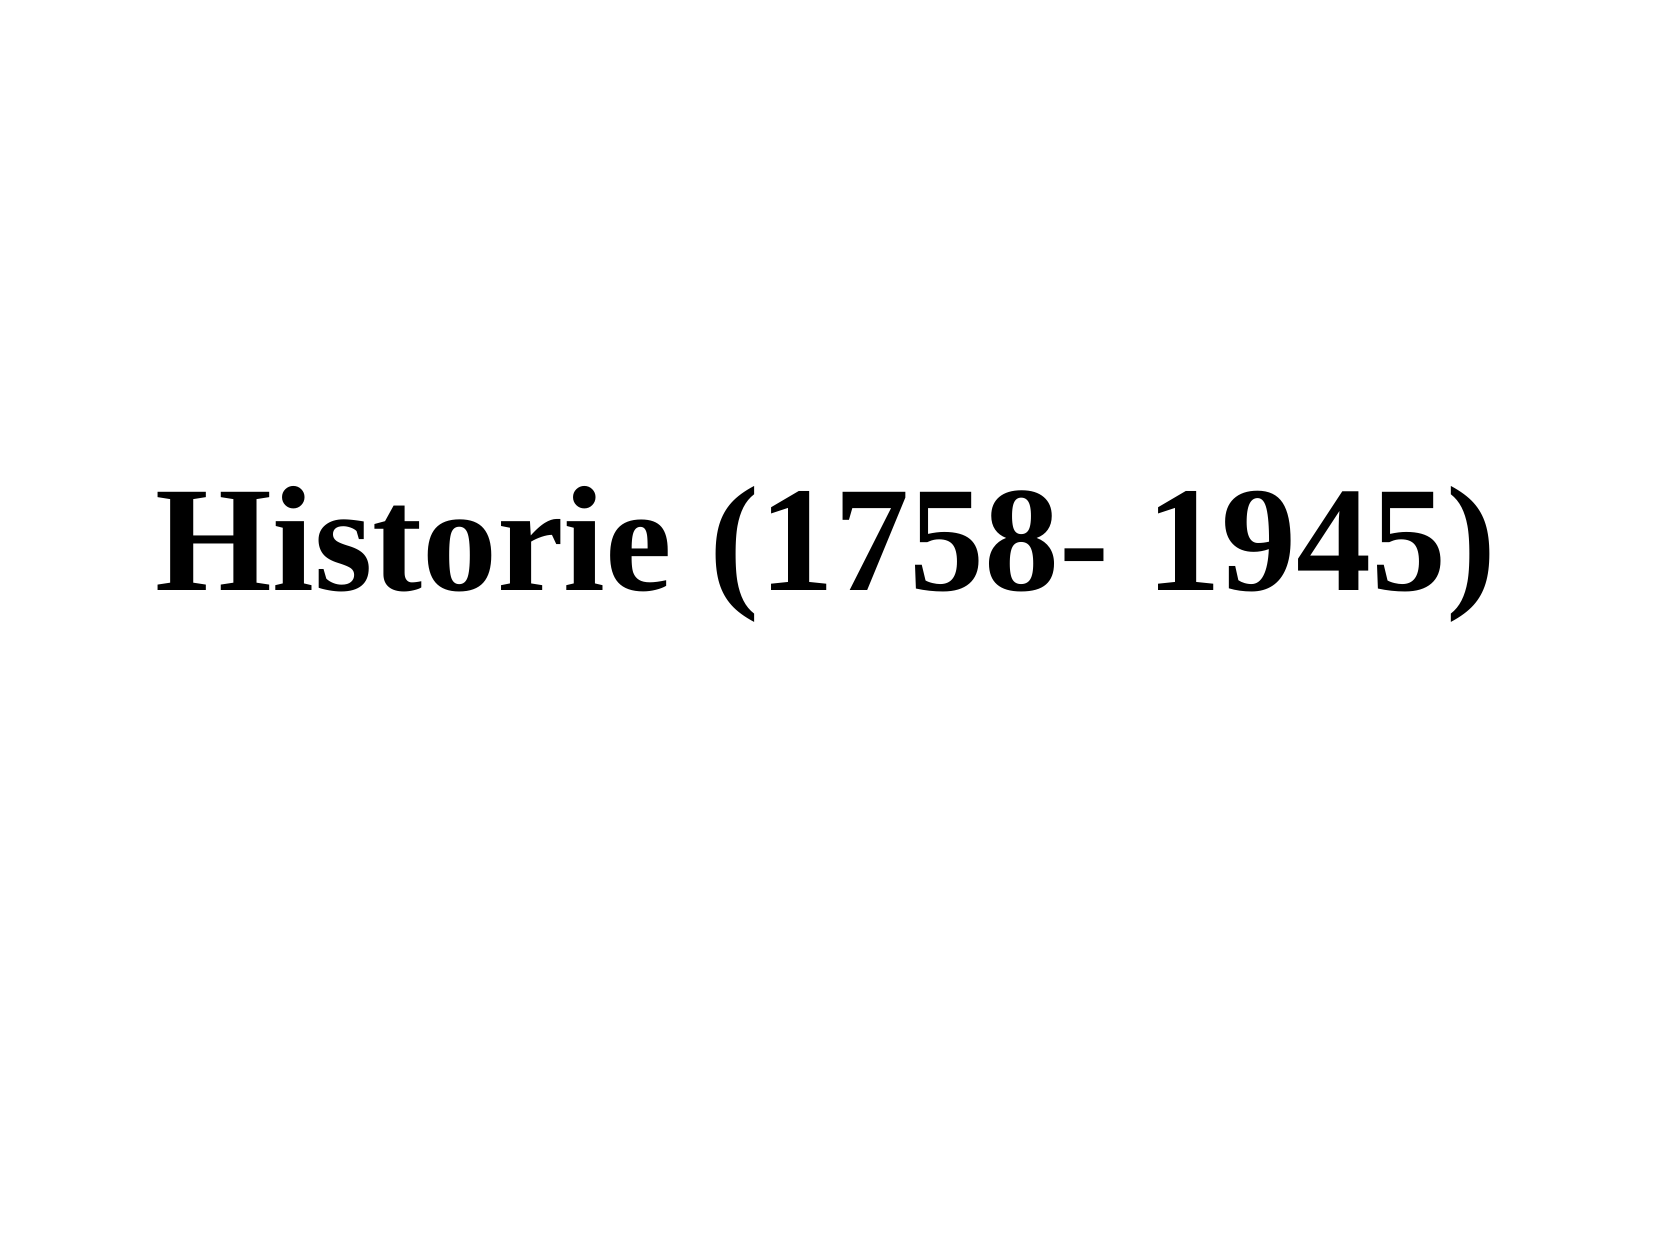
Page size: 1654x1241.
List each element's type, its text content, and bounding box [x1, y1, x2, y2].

text_box Historie (1758- 1945) [141, 448, 1513, 630]
